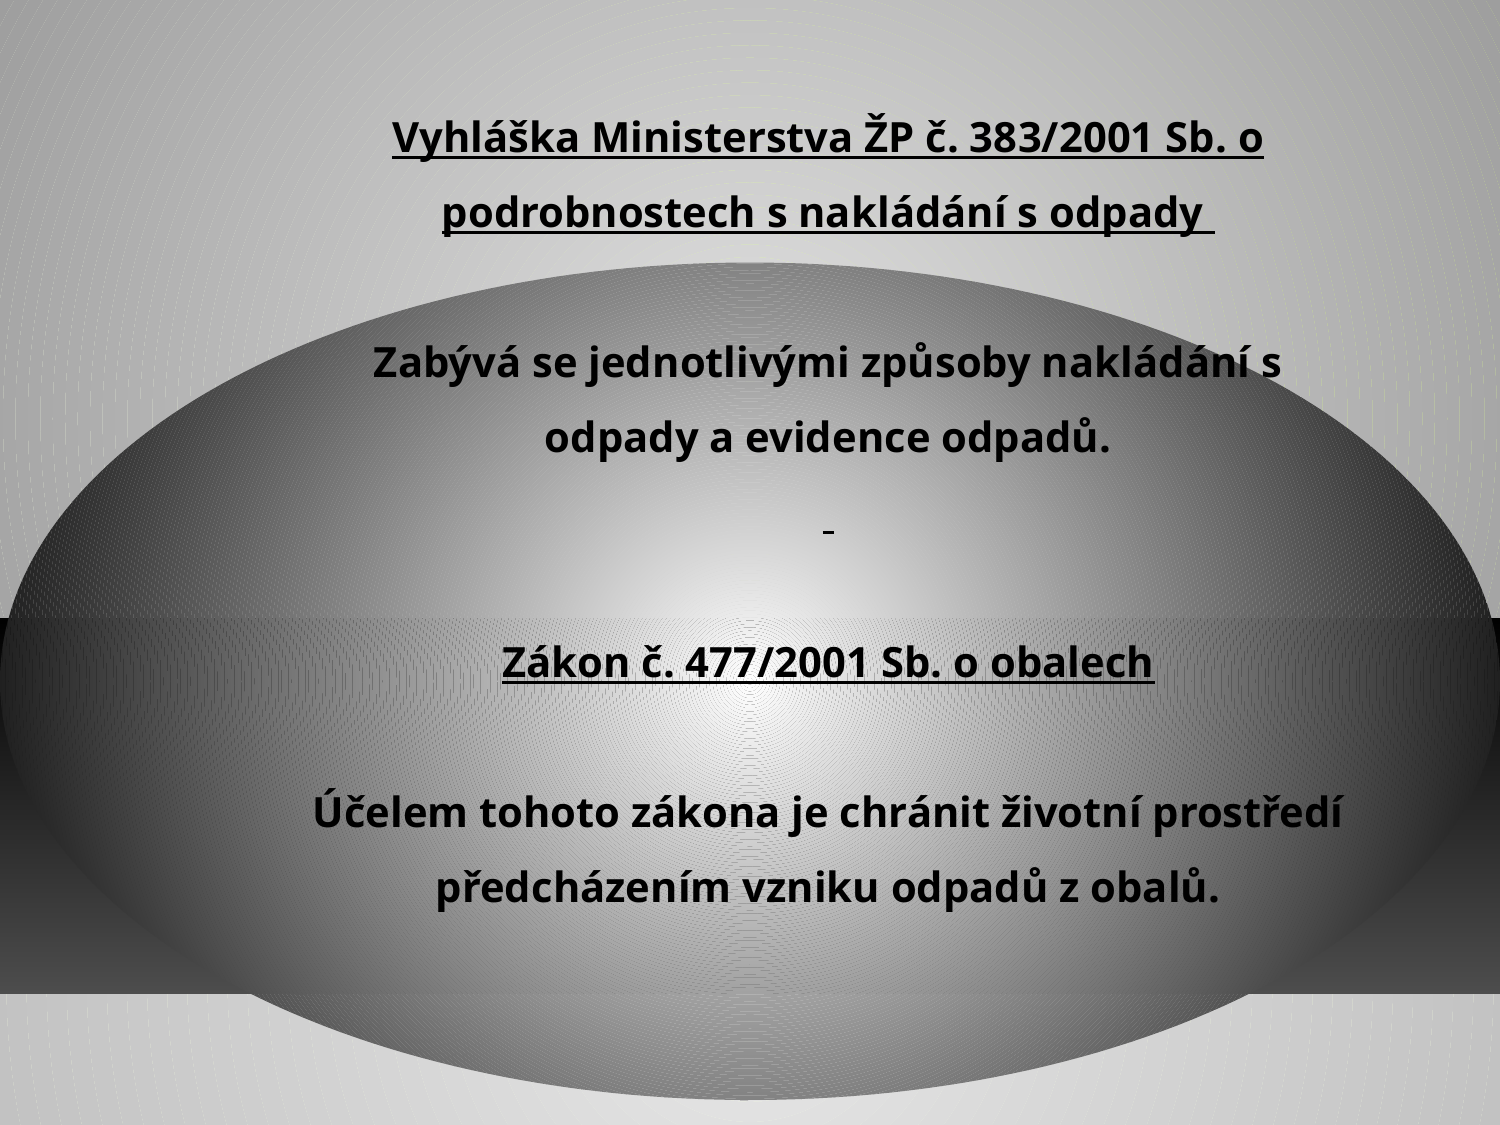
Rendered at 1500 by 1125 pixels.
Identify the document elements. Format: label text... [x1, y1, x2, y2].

title Vyhláška Ministerstva ŽP č. 383/2001 Sb. o podrobnostech s nakládání s odpady Zabývá se jednotlivými způsoby nakládání s odpady a evidence odpadů. Zákon č. 477/2001 Sb. o obalech Účelem tohoto zákona je chránit životní prostředí předcházením vzniku odpadů z obalů. [294, 78, 1363, 1024]
